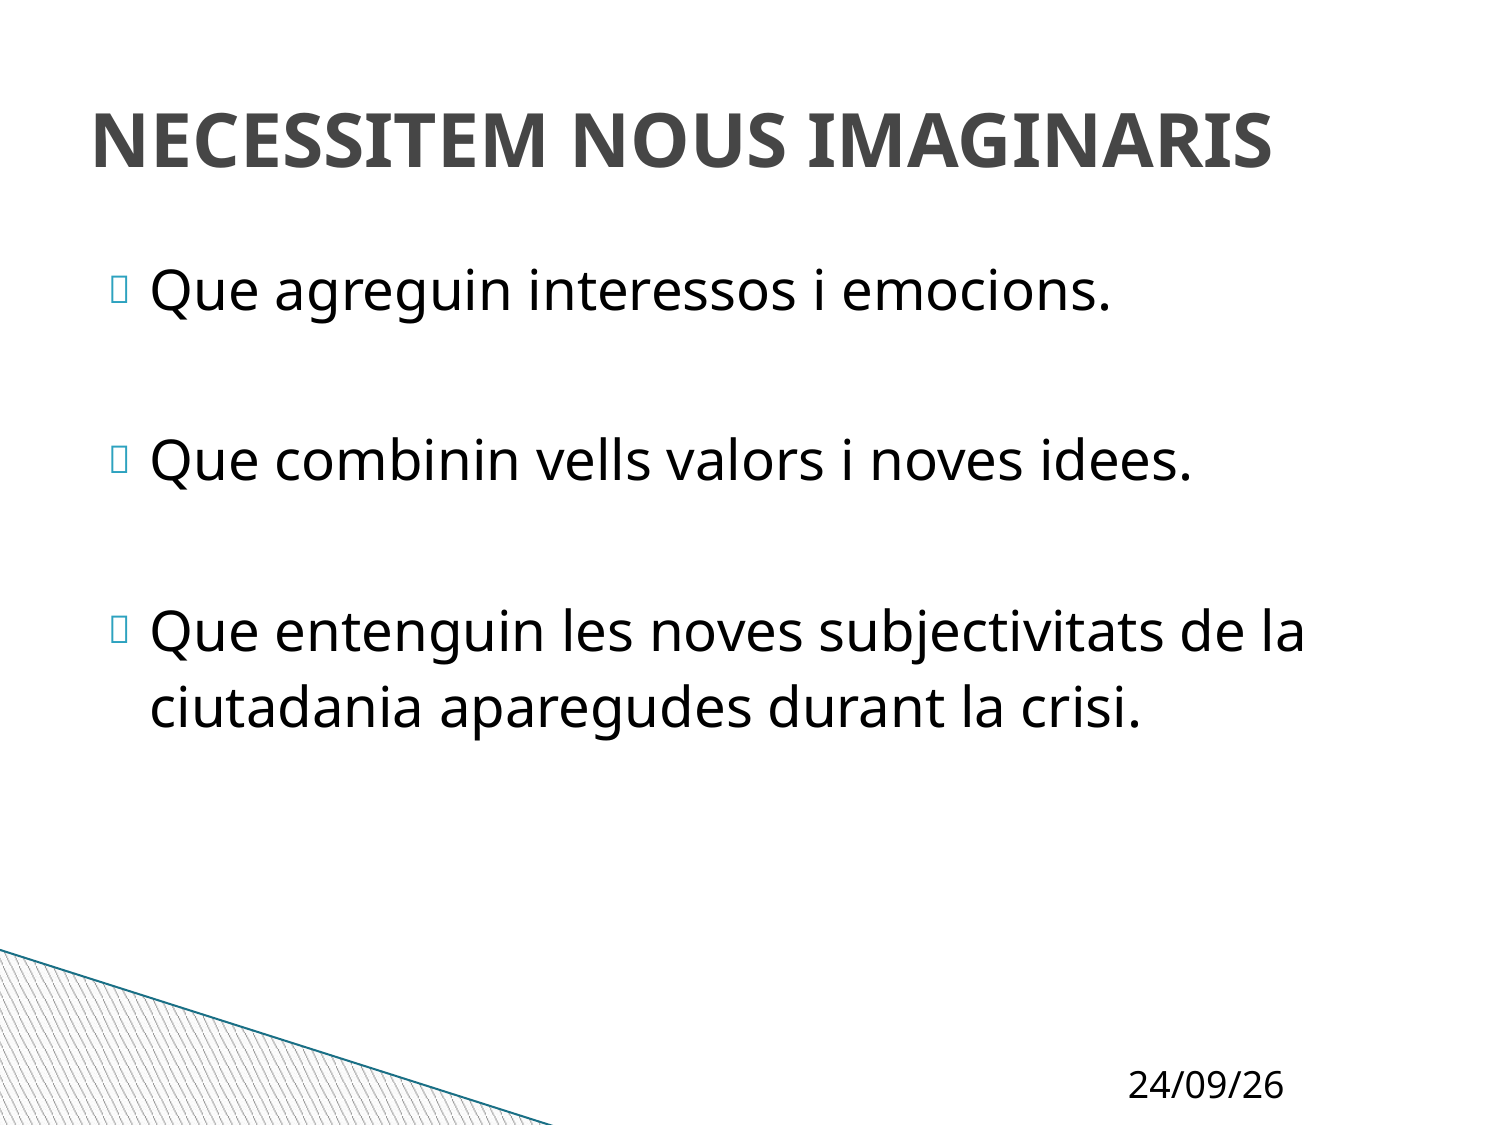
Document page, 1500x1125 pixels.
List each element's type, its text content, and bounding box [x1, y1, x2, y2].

list Que agreguin interessos i emocions. Que combinin vells valors i noves idees. Que entenguin les noves subjectivitats de la ciutadania aparegudes durant la crisi. [75, 243, 1425, 986]
picture [0, 952, 543, 1125]
title NECESSITEM NOUS IMAGINARIS [75, 45, 1425, 233]
